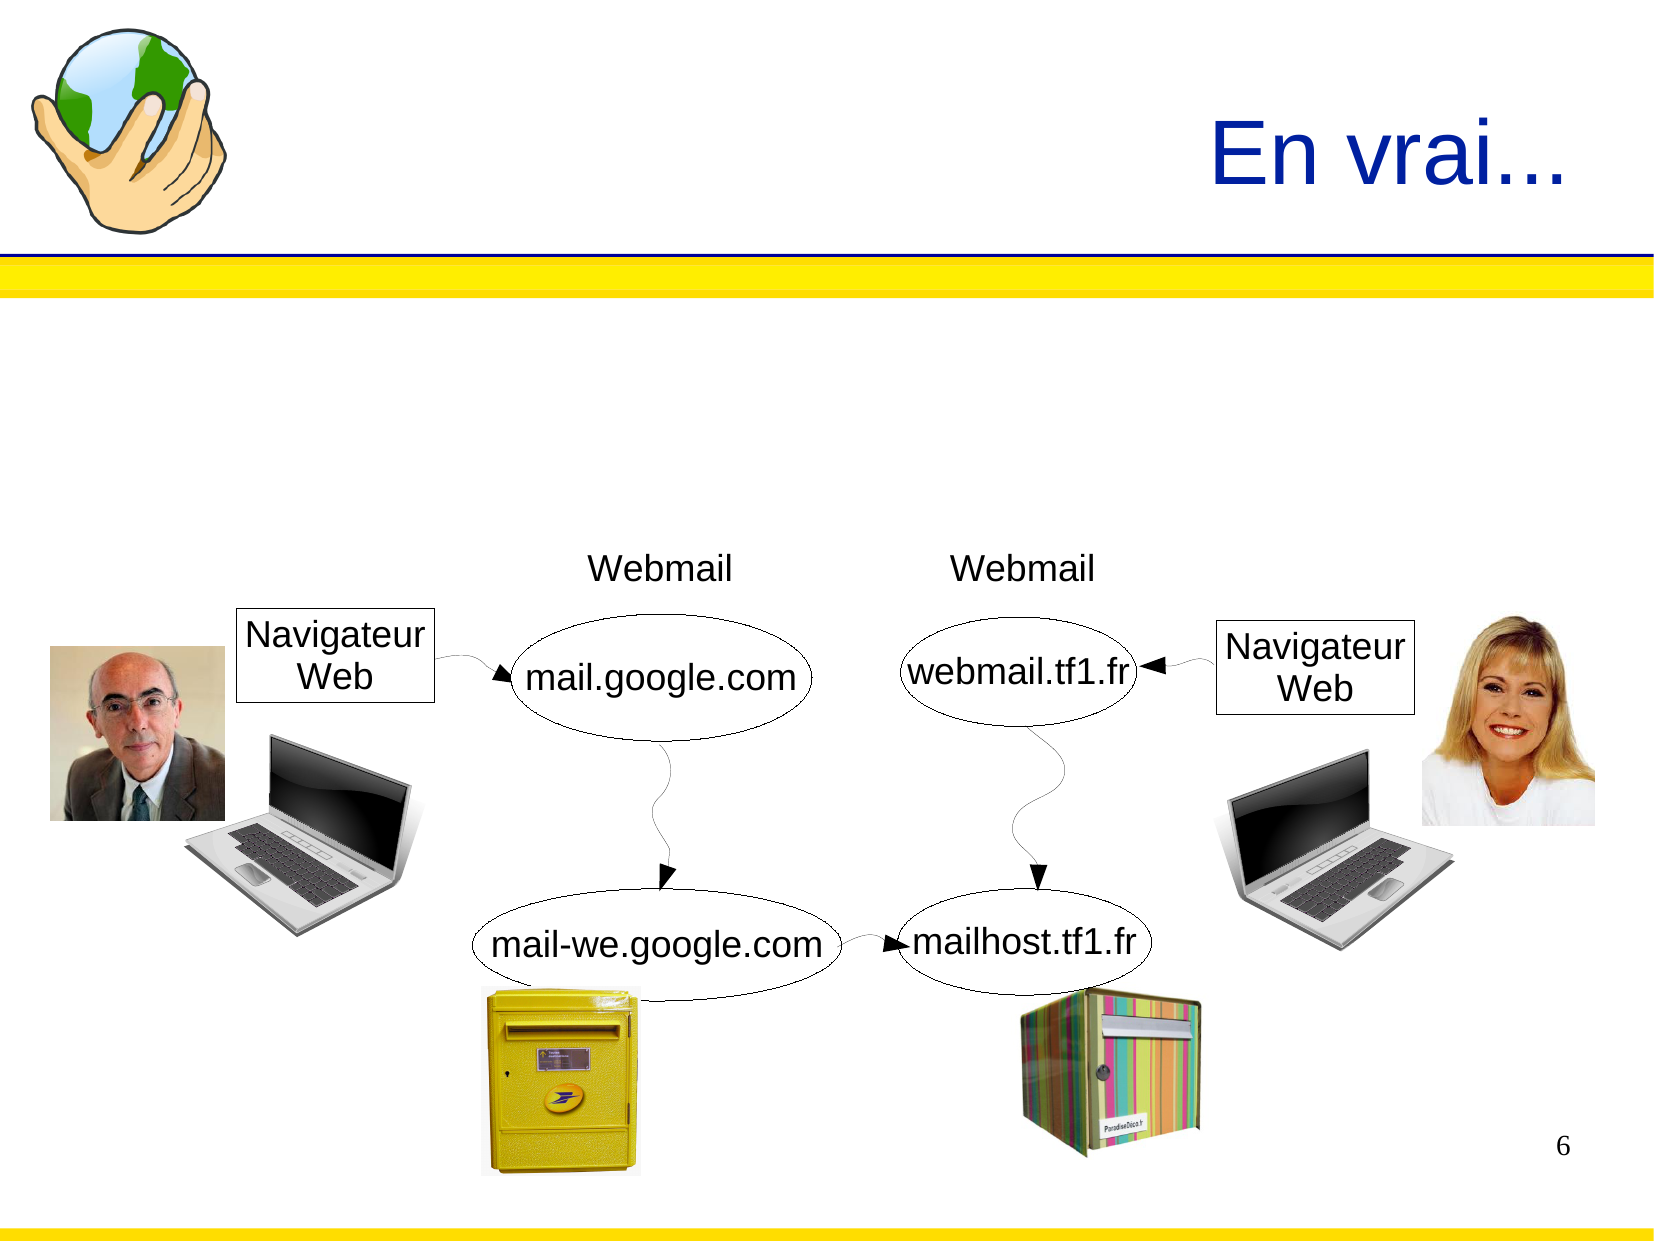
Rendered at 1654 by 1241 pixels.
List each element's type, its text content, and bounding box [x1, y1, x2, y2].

text_box mailhost.tf1.fr [897, 888, 1152, 996]
text_box mail.google.com [510, 614, 813, 742]
text_box webmail.tf1.fr [900, 617, 1137, 727]
picture [481, 986, 641, 1176]
title En vrai... [372, 49, 1571, 257]
text_box Navigateur Web [1216, 620, 1415, 715]
picture [11, 14, 246, 248]
picture [969, 982, 1261, 1161]
text_box Navigateur Web [236, 608, 435, 703]
text_box Webmail [935, 539, 1110, 609]
text_box Webmail [572, 539, 747, 609]
text_box mail-we.google.com [472, 888, 842, 1002]
picture [1207, 611, 1595, 957]
picture [50, 646, 432, 942]
